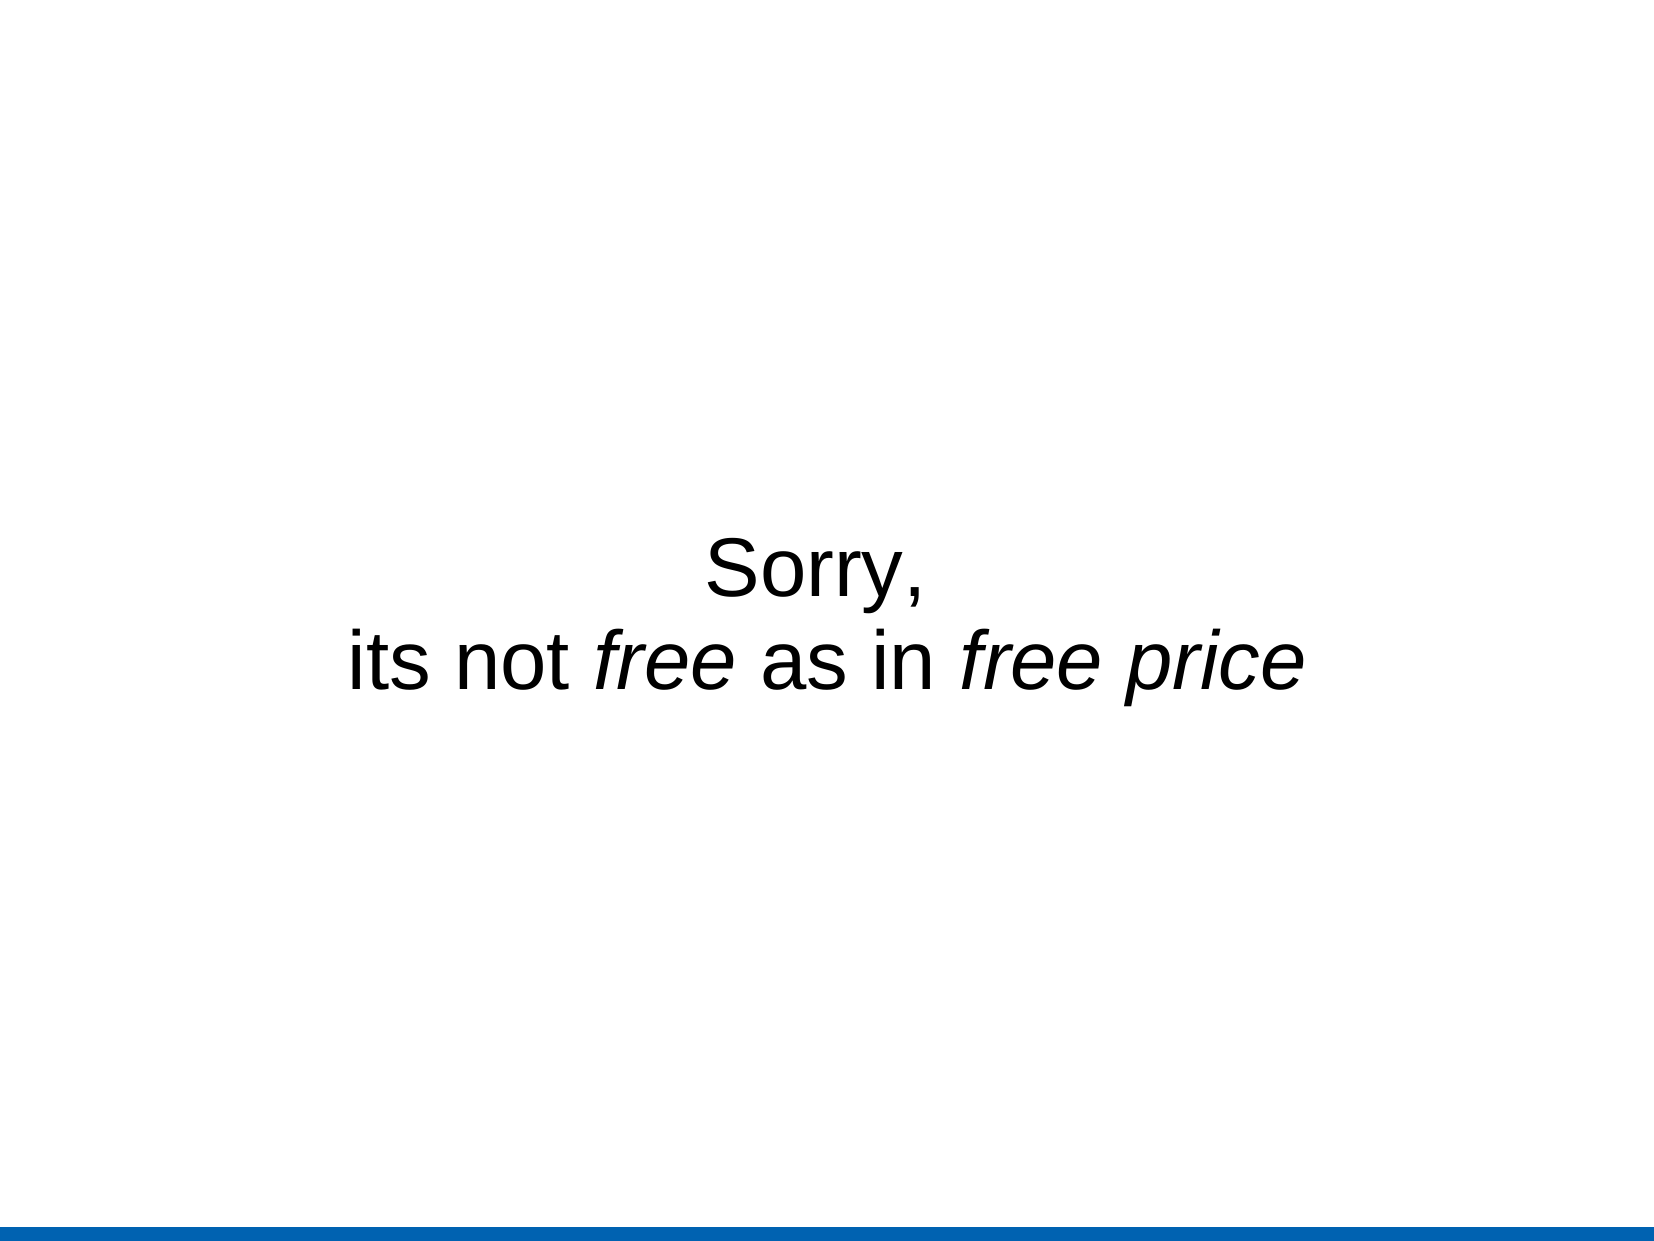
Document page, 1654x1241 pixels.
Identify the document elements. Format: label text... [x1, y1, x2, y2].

subtitle Sorry, its not free as in free price [121, 112, 1534, 1117]
